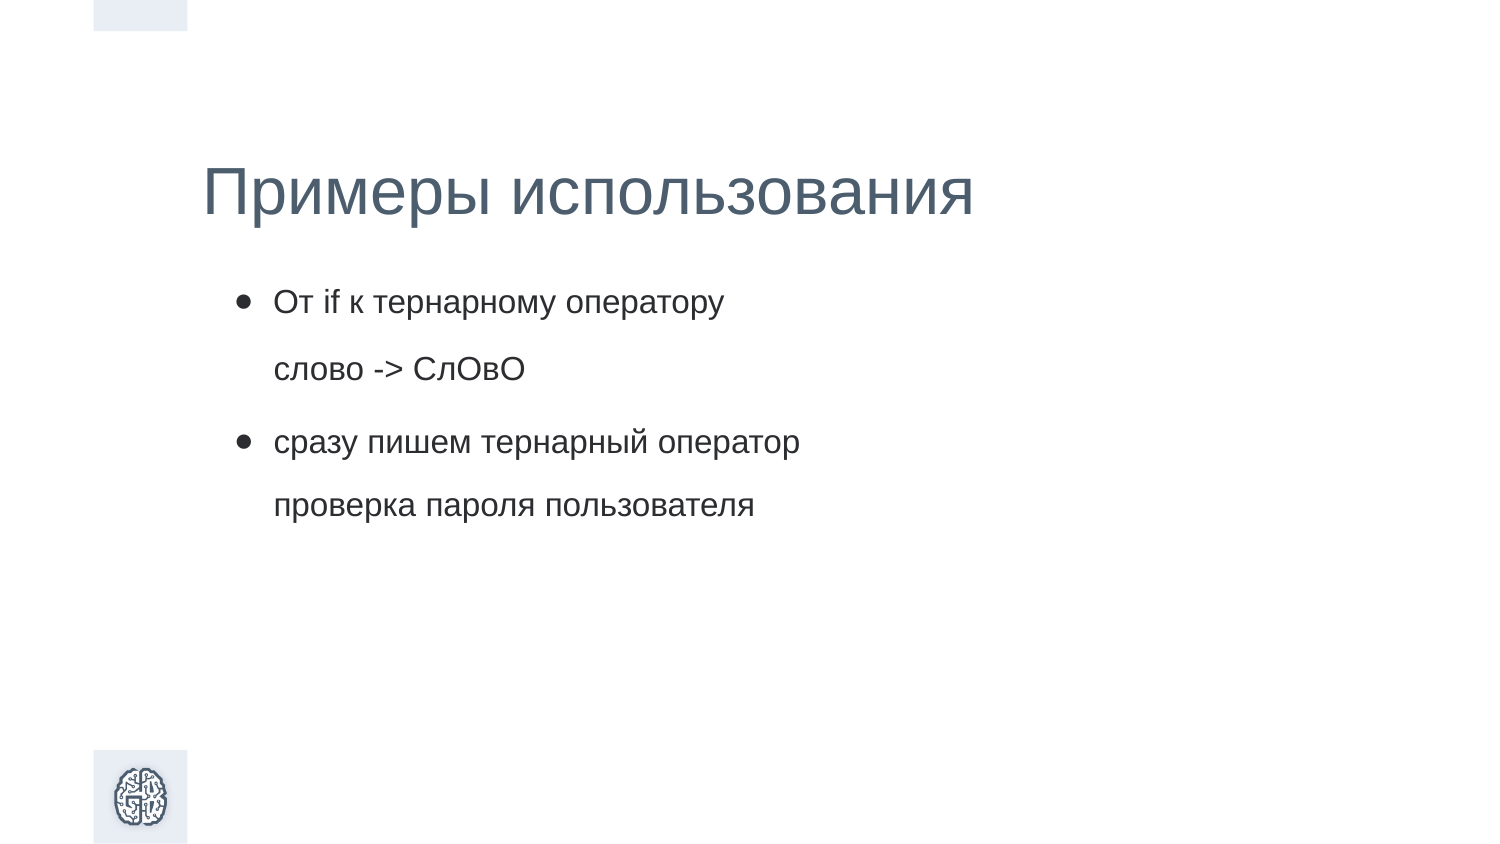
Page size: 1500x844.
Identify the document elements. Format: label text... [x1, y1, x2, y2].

text_box От if к тернарному оператору [187, 259, 1312, 322]
text_box Примеры использования [187, 93, 1312, 259]
text_box сразу пишем тернарный оператор [187, 394, 1313, 456]
picture [106, 760, 175, 834]
text_box проверка пароля пользователя [187, 456, 1313, 530]
text_box слово -> СлОвО [187, 321, 1313, 394]
